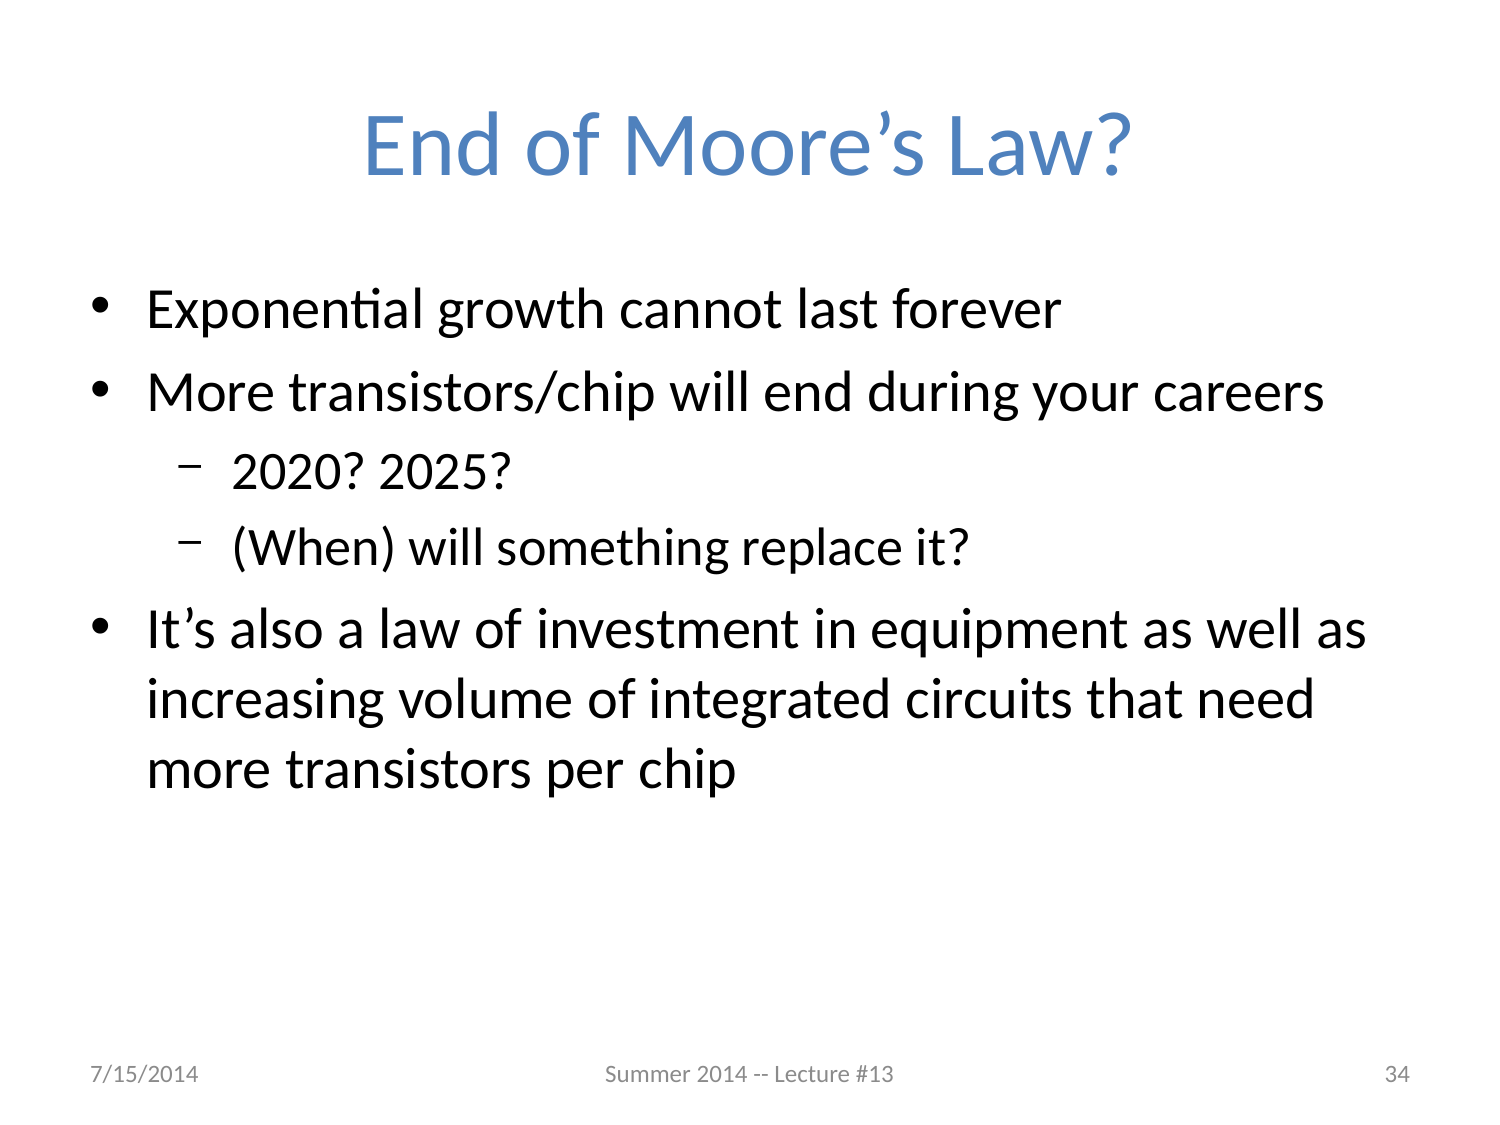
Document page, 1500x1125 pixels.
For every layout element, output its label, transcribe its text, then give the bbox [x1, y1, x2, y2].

footer Summer 2014 -- Lecture #13 [512, 1042, 988, 1103]
slide_number <number> [1074, 1042, 1425, 1103]
title End of Moore’s Law? [75, 45, 1425, 233]
slide_number 7/15/2014 [75, 1042, 425, 1103]
list Exponential growth cannot last forever More transistors/chip will end during your careers 2020? 2025? (When) will something replace it? It’s also a law of investment in equipment as well as increasing volume of integrated circuits that need more transistors per chip [75, 262, 1425, 1005]
